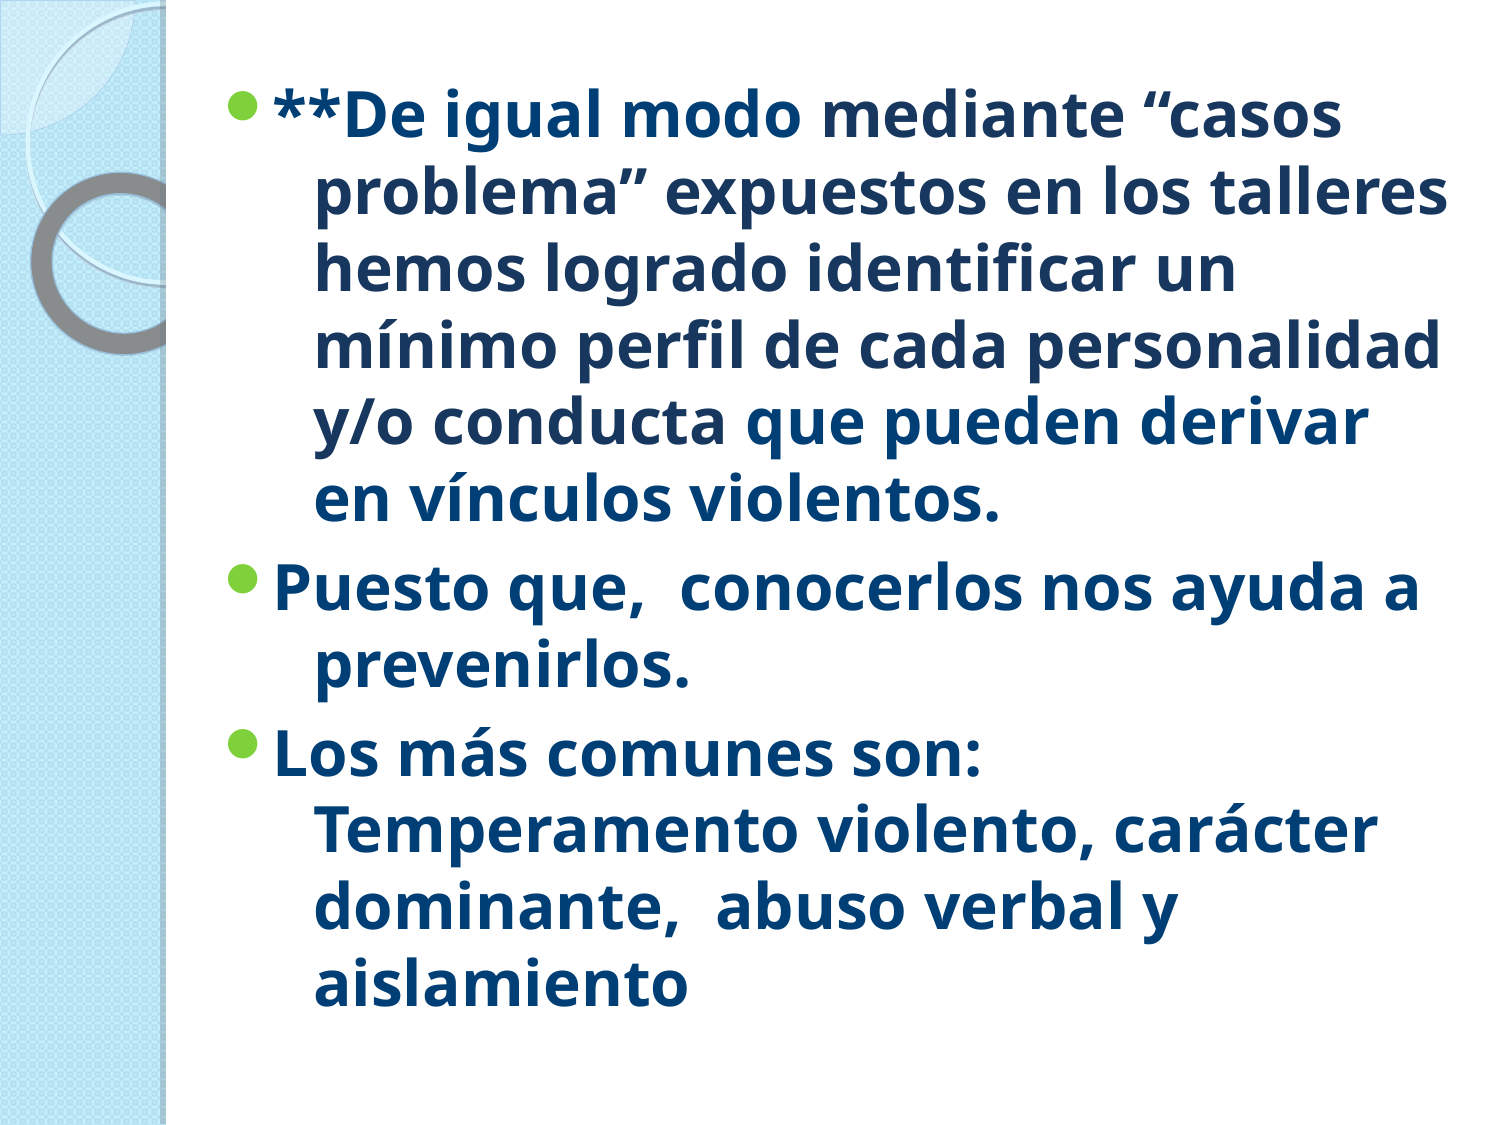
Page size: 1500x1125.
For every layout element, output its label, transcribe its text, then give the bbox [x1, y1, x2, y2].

list **De igual modo mediante “casos problema” expuestos en los talleres hemos logrado identificar un mínimo perfil de cada personalidad y/o conducta que pueden derivar en vínculos violentos. Puesto que, conocerlos nos ayuda a prevenirlos. Los más comunes son: Temperamento violento, carácter dominante, abuso verbal y aislamiento [183, 66, 1466, 1059]
